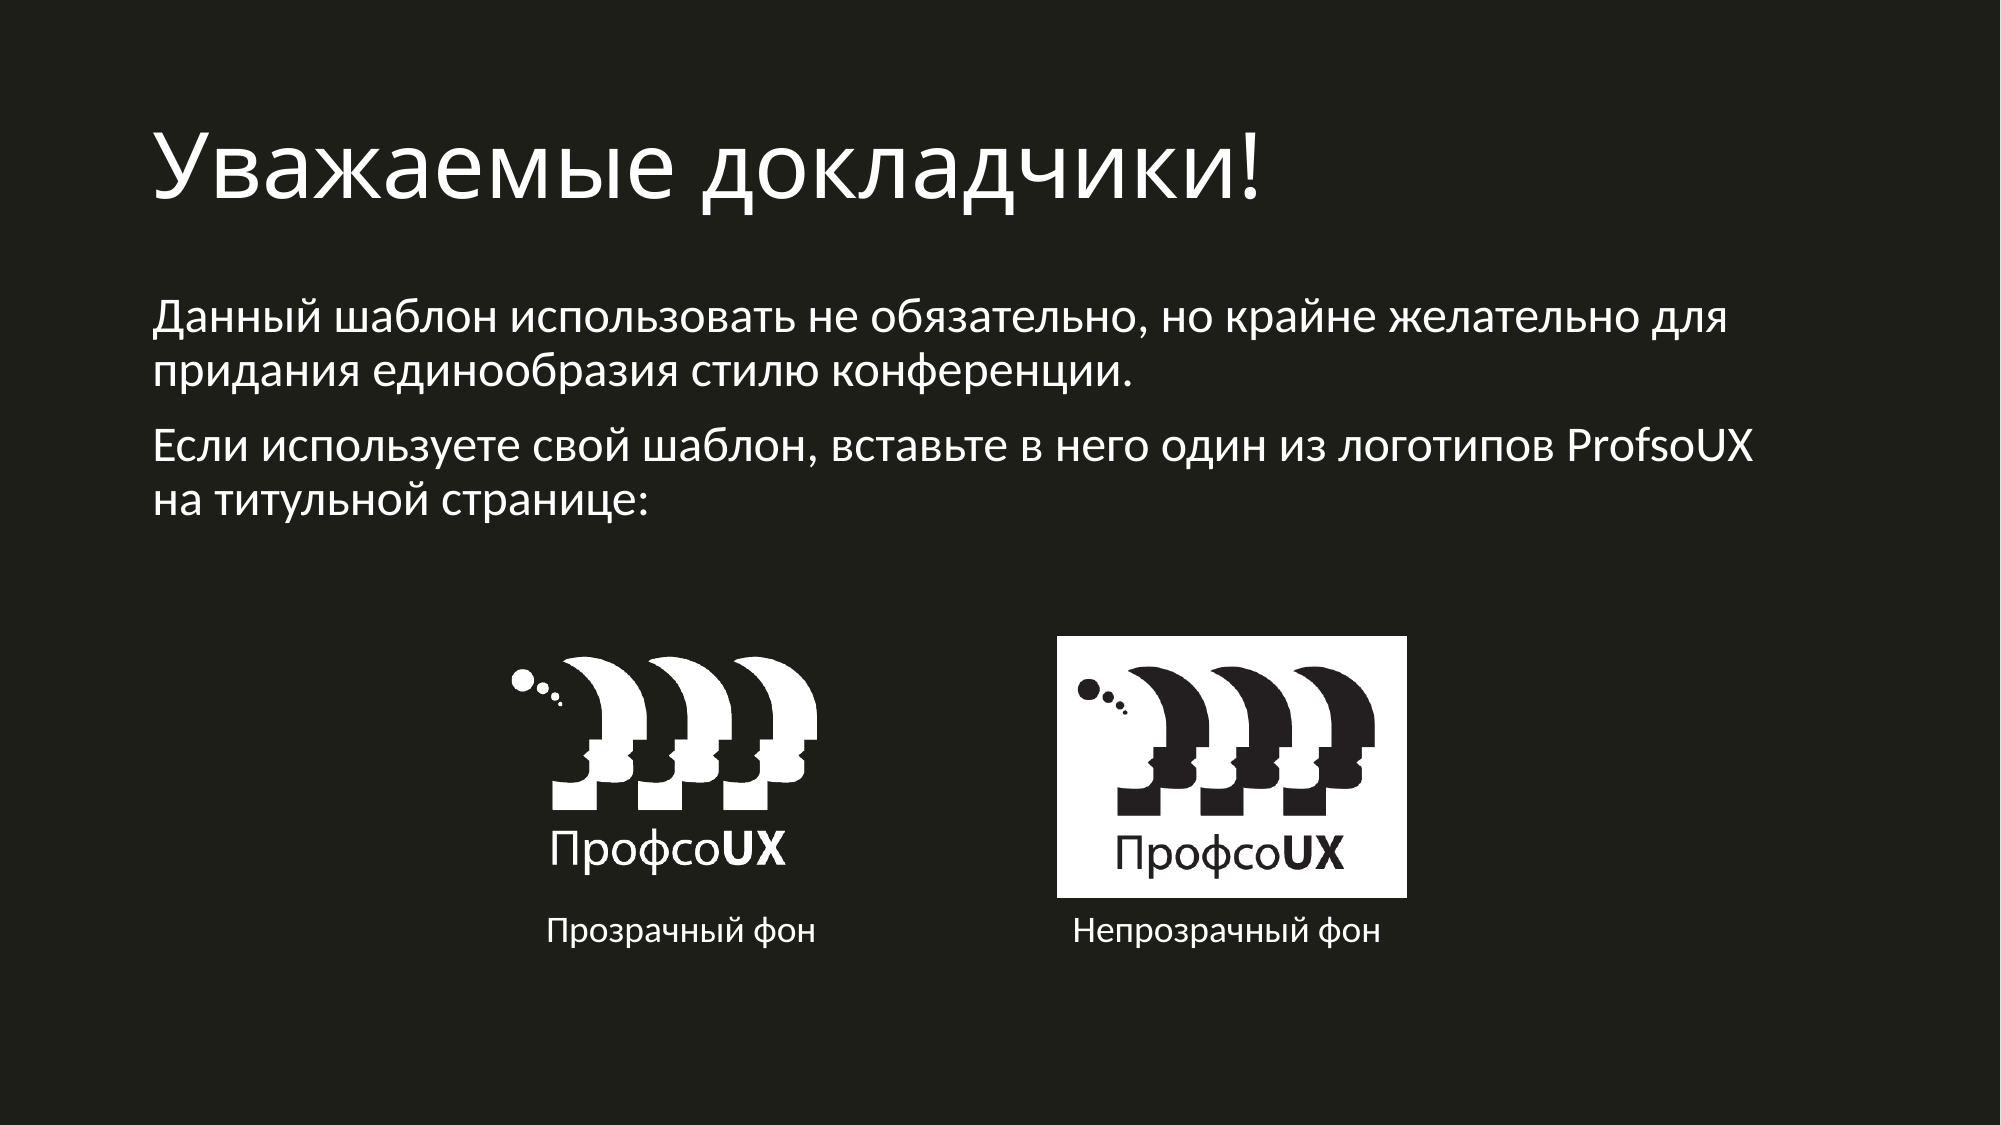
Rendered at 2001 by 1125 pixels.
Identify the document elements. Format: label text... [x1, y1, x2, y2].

list Данный шаблон использовать не обязательно, но крайне желательно для придания единообразия стилю конференции. Если используете свой шаблон, вставьте в него один из логотипов ProfsoUX на титульной странице: [137, 281, 1863, 591]
text_box Прозрачный фон [531, 952, 856, 958]
picture [0, 0, 2001, 1125]
text_box Непрозрачный фон [1057, 897, 1447, 958]
title Уважаемые докладчики! [137, 59, 1863, 278]
